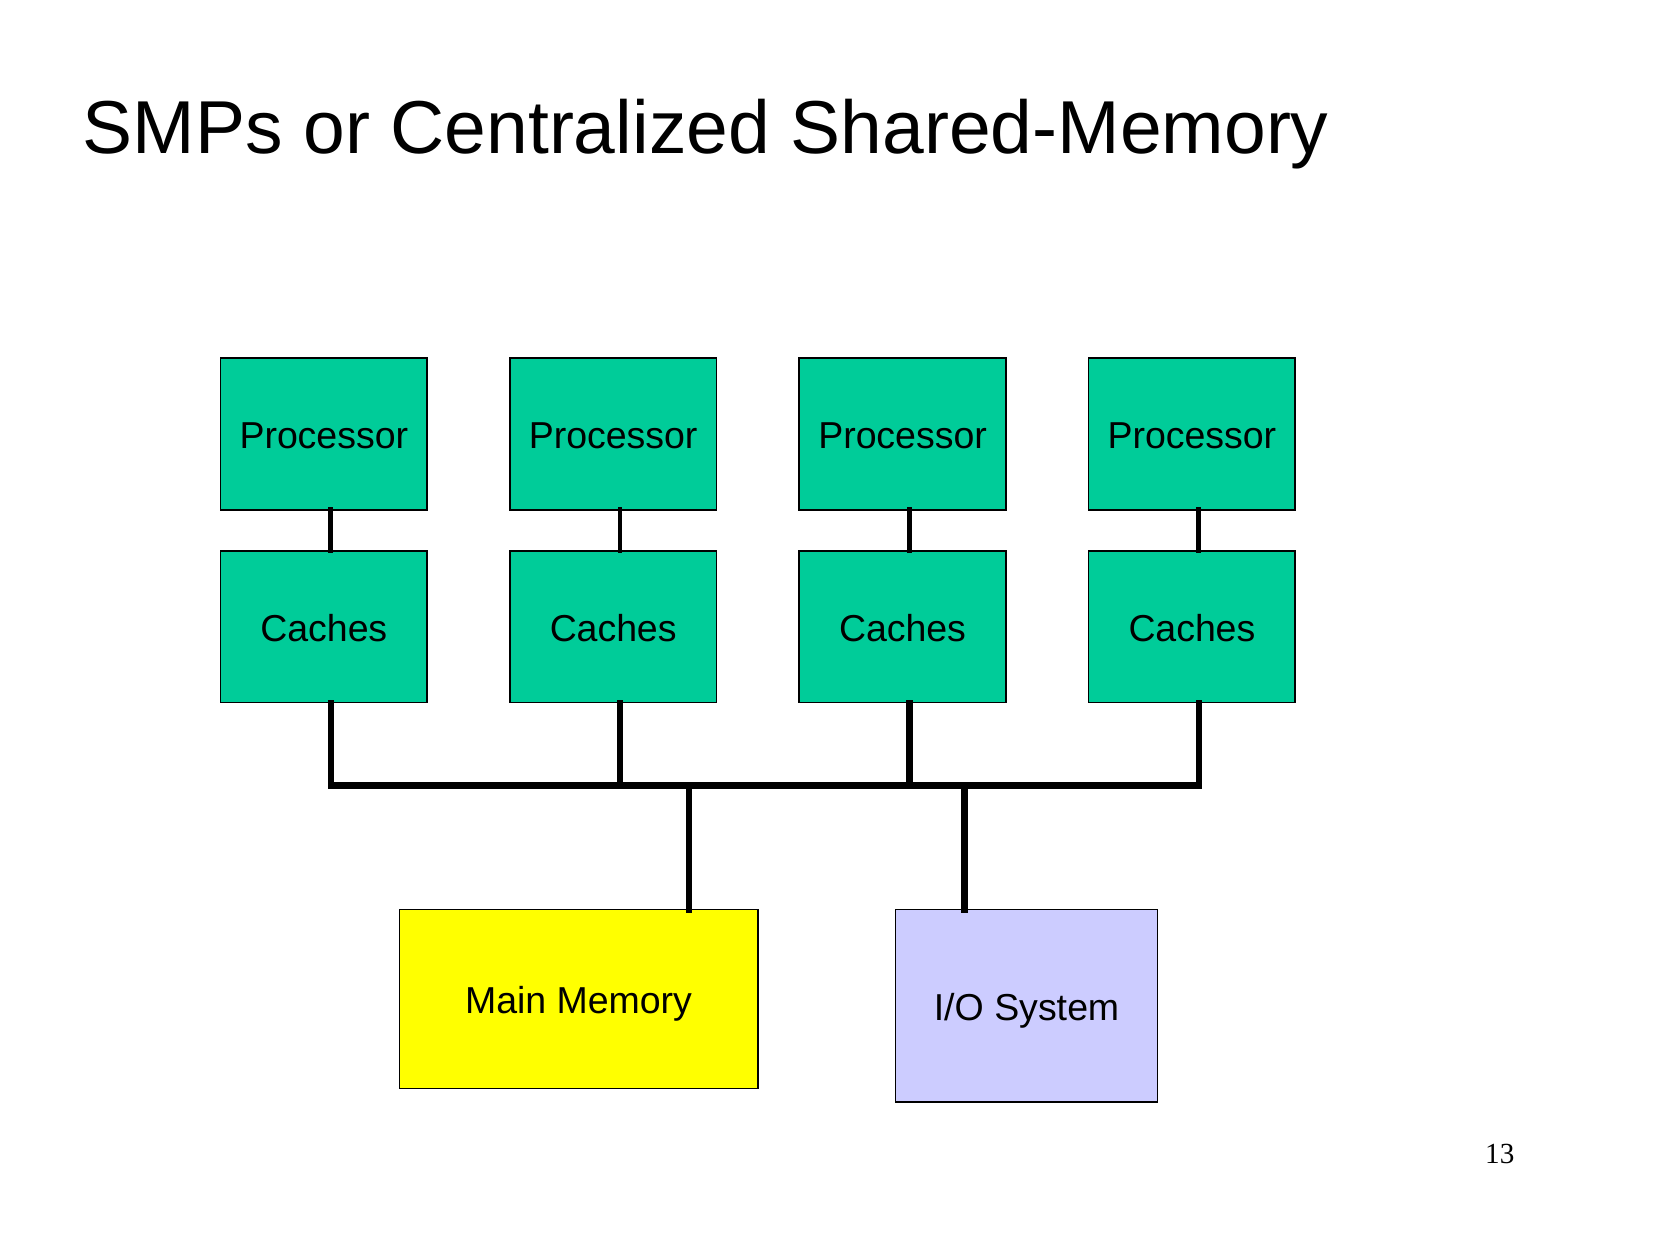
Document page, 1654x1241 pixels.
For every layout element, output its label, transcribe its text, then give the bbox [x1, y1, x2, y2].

text_box SMPs or Centralized Shared-Memory [67, 71, 1345, 177]
text_box Caches [1088, 551, 1296, 703]
text_box Processor [1088, 358, 1296, 510]
text_box Caches [799, 551, 1006, 703]
text_box Processor [509, 358, 717, 510]
text_box Caches [509, 551, 717, 703]
text_box Processor [799, 358, 1006, 510]
text_box Caches [220, 551, 428, 703]
text_box Processor [220, 358, 428, 510]
text_box I/O System [895, 909, 1158, 1103]
text_box Main Memory [399, 909, 758, 1089]
text_box <number> [1184, 1129, 1530, 1213]
